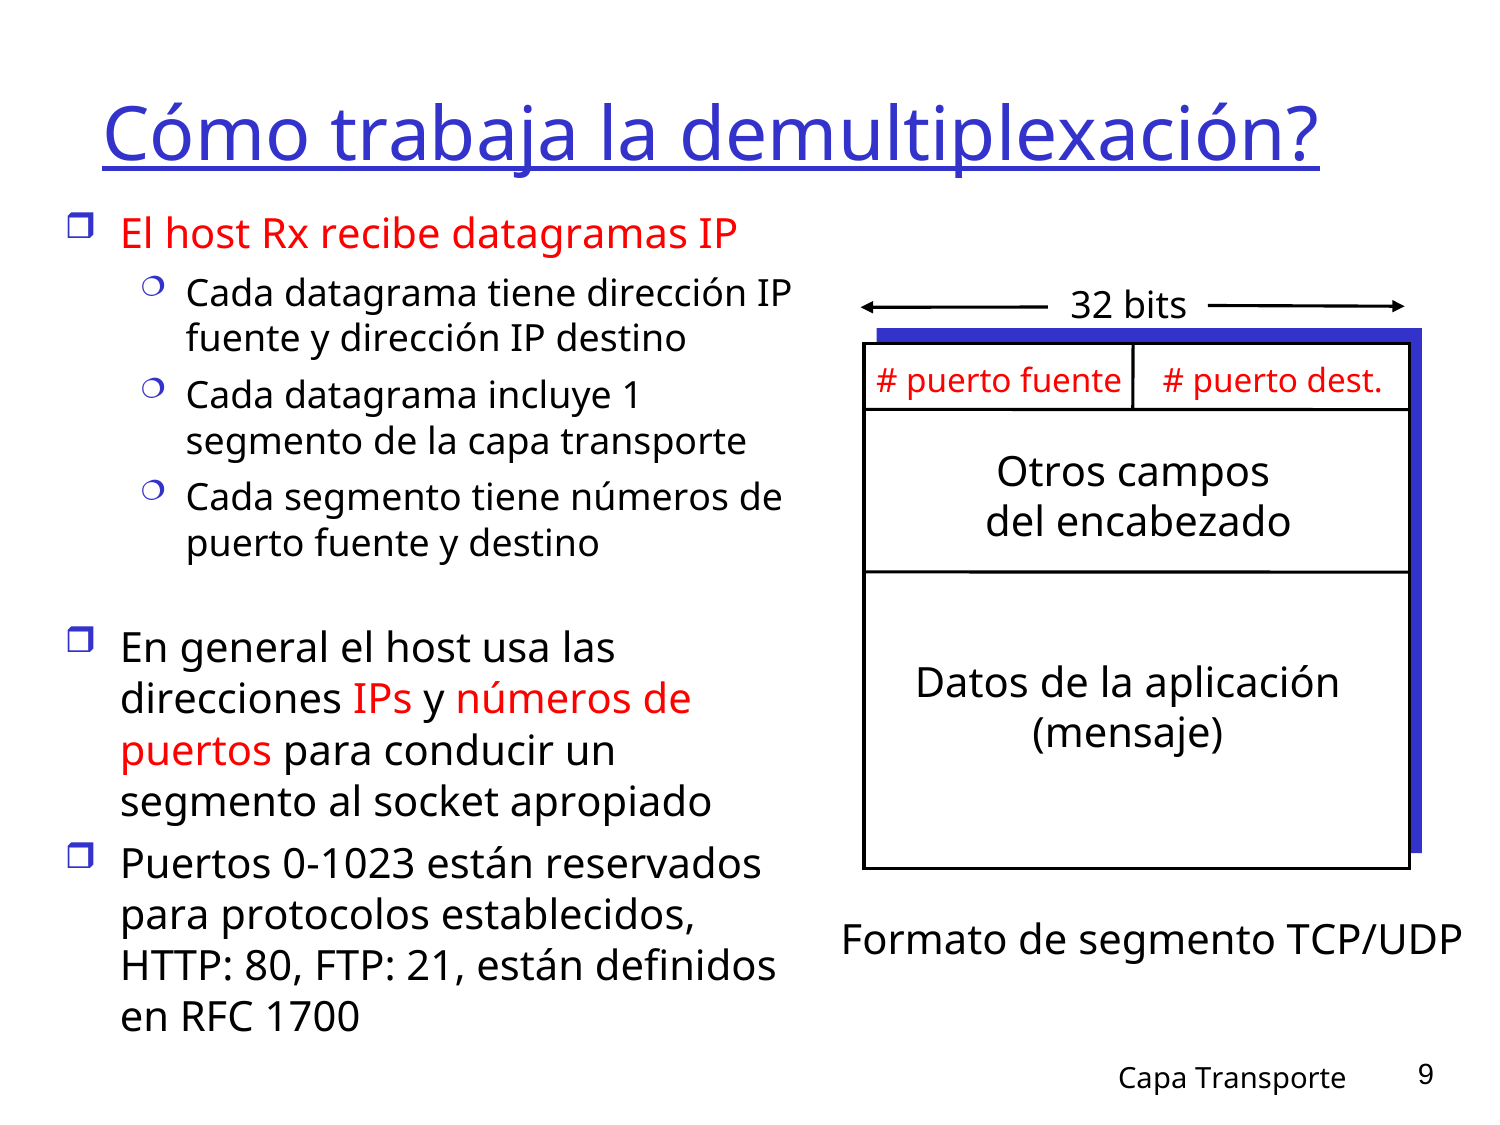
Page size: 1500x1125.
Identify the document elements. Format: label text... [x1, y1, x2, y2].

text_box Otros campos del encabezado [970, 437, 1307, 553]
text_box Formato de segmento TCP/UDP [825, 905, 1479, 971]
text_box [864, 328, 1422, 869]
title Cómo trabaja la demultiplexación? [87, 37, 1463, 225]
text_box # puerto fuente [861, 351, 1131, 407]
text_box Datos de la aplicación (mensaje)‏ [899, 648, 1356, 764]
text_box 32 bits [1055, 273, 1203, 334]
list El host Rx recibe datagramas IP Cada datagrama tiene dirección IP fuente y dirección IP destino Cada datagrama incluye 1 segmento de la capa transporte Cada segmento tiene números de puerto fuente y destino En general el host usa las direcciones IPs y números de puertos para conducir un segmento al socket apropiado Puertos 0-1023 están reservados para protocolos establecidos, HTTP: 80, FTP: 21, están definidos en RFC 1700 [49, 200, 813, 1101]
text_box # puerto dest. [1147, 351, 1399, 407]
